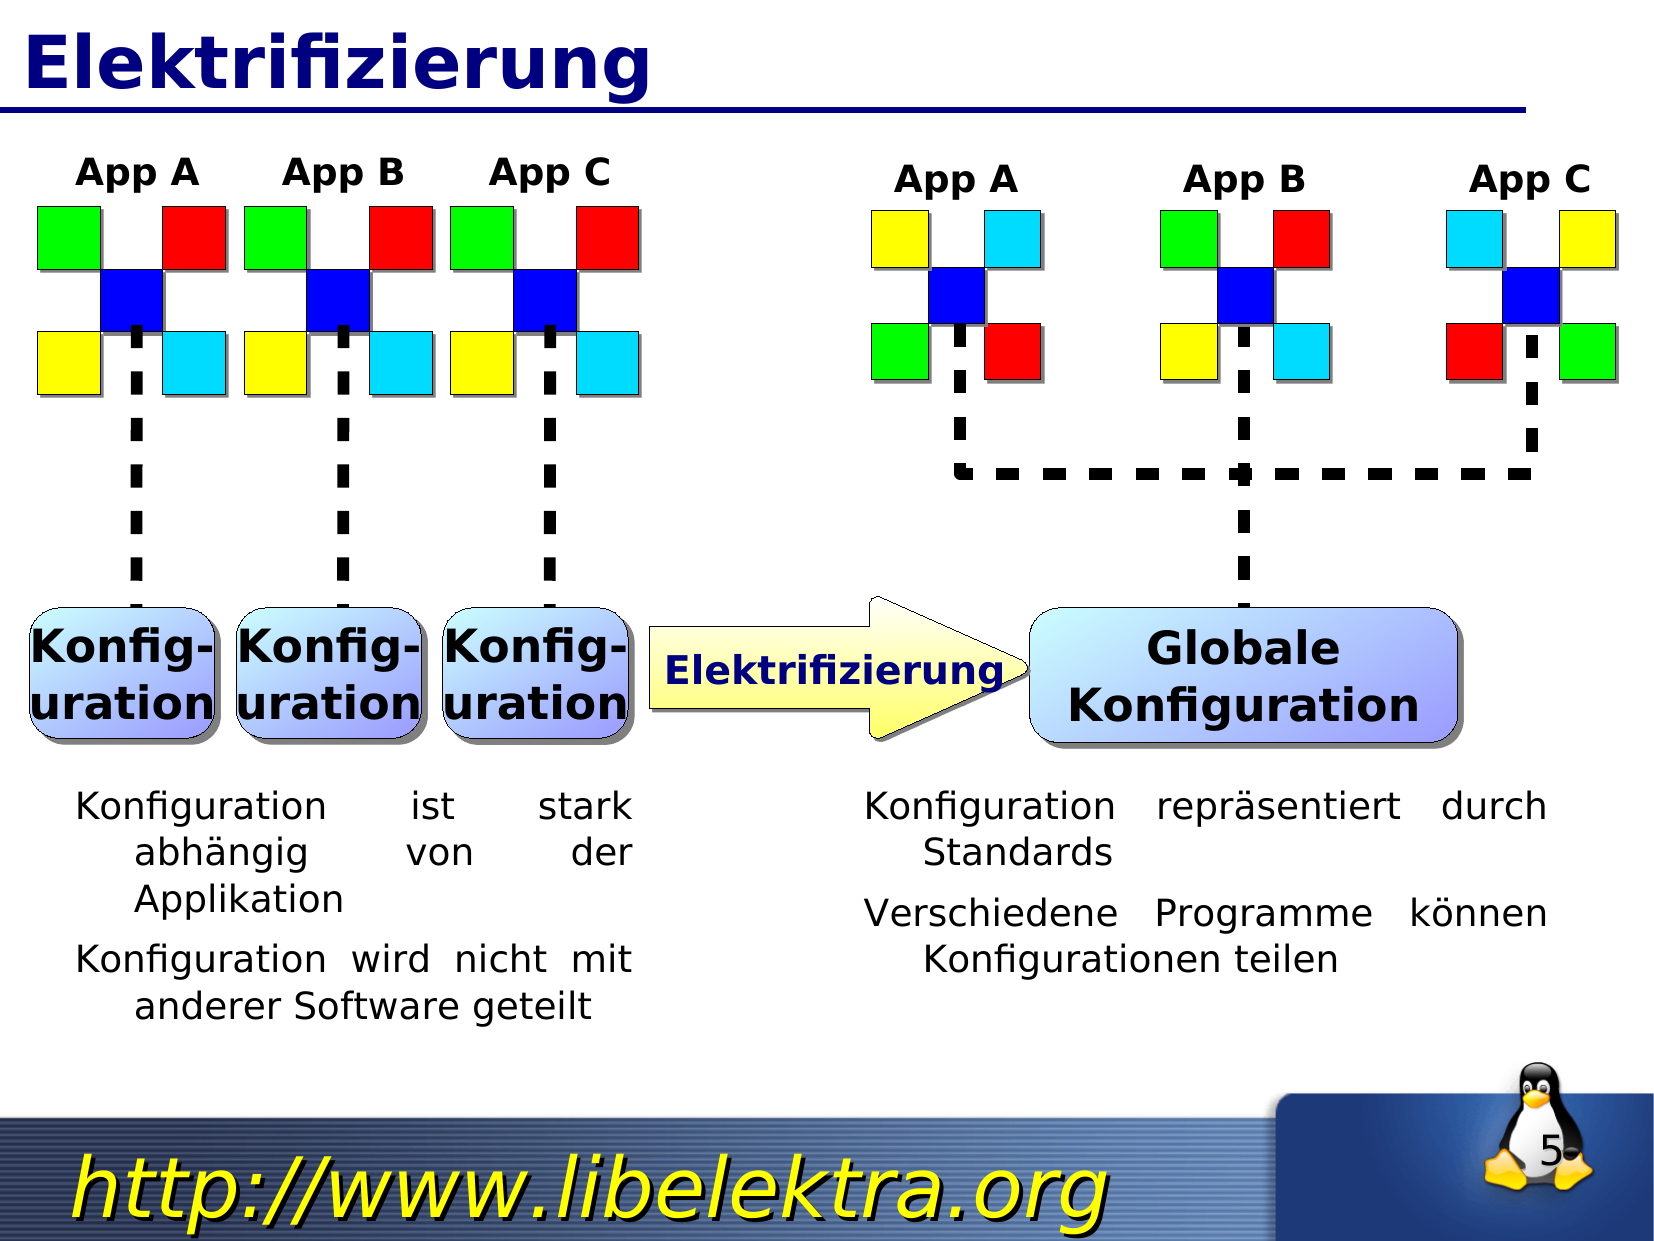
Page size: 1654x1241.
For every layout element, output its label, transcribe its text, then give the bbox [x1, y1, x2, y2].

list Konfiguration repräsentiert durch Standards Verschiedene Programme können Konfigurationen teilen [848, 773, 1564, 1094]
text_box [450, 206, 639, 395]
text_box [649, 596, 987, 739]
text_box App C [1468, 154, 1592, 199]
text_box Konfig- uration [236, 607, 422, 739]
text_box Elektrifizierung [22, 14, 1611, 111]
list Konfiguration ist stark abhängig von der Applikation Konfiguration wird nicht mit anderer Software geteilt [60, 773, 648, 1080]
text_box [871, 210, 1041, 380]
picture [0, 1061, 1654, 1241]
text_box App C [488, 147, 639, 192]
text_box [1160, 210, 1330, 380]
text_box Konfig- uration [442, 607, 629, 739]
text_box [244, 206, 433, 395]
text_box [1446, 210, 1616, 380]
text_box Globale Konfiguration [1029, 607, 1458, 743]
text_box [1008, 653, 1028, 681]
text_box <Nummer> [1312, 1122, 1566, 1178]
text_box App B [281, 147, 433, 192]
text_box App A [893, 154, 1019, 199]
text_box App B [1182, 154, 1308, 199]
text_box Konfig- uration [29, 607, 215, 739]
text_box [37, 206, 226, 395]
text_box App A [75, 147, 226, 192]
text_box Elektrifizierung [664, 644, 1008, 691]
